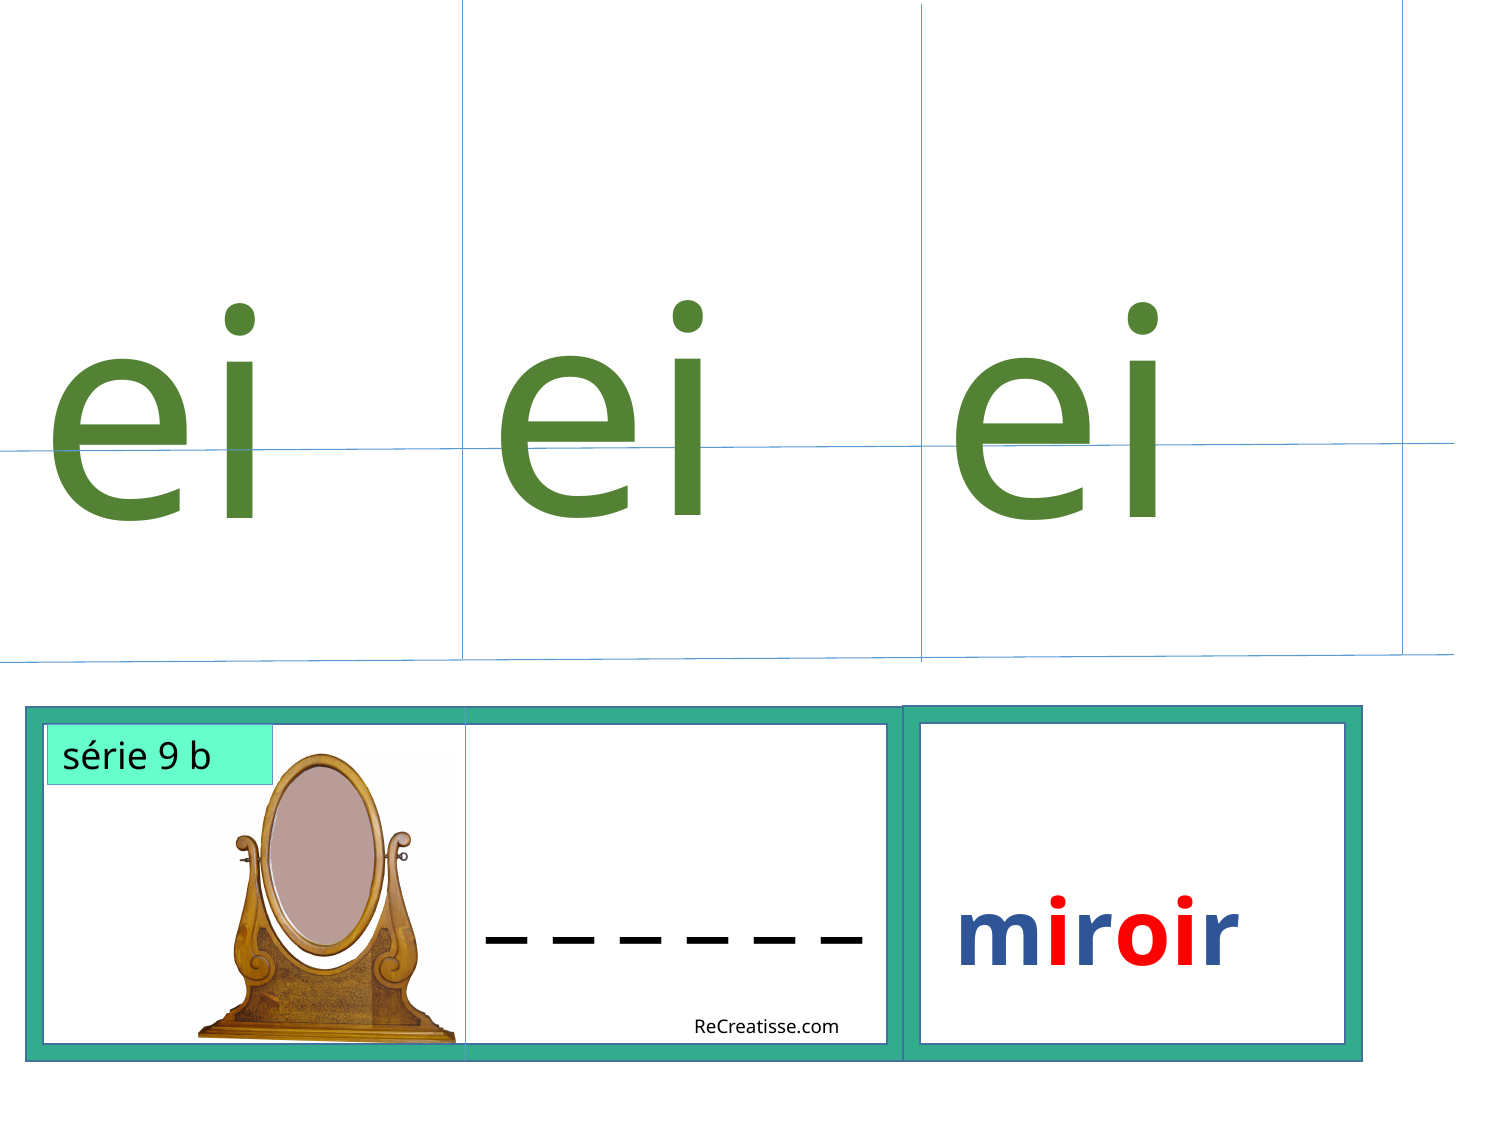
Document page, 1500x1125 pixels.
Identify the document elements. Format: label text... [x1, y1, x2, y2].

text_box ReCreatisse.com [679, 1007, 888, 1045]
picture [198, 752, 456, 1044]
text_box ei [926, 218, 1378, 583]
text_box [26, 706, 472, 1062]
text_box [1089, 991, 1363, 1062]
text_box _ _ _ _ _ _ [472, 821, 1089, 1076]
text_box ei [80, 380, 160, 424]
text_box miroir [940, 866, 1454, 991]
text_box ei [470, 216, 923, 581]
text_box série 9 b [47, 725, 272, 785]
text_box ei [23, 220, 462, 450]
text_box ei [23, 450, 462, 585]
text_box [466, 706, 1363, 866]
text_box ei [463, 220, 470, 448]
text_box ei [463, 450, 475, 585]
